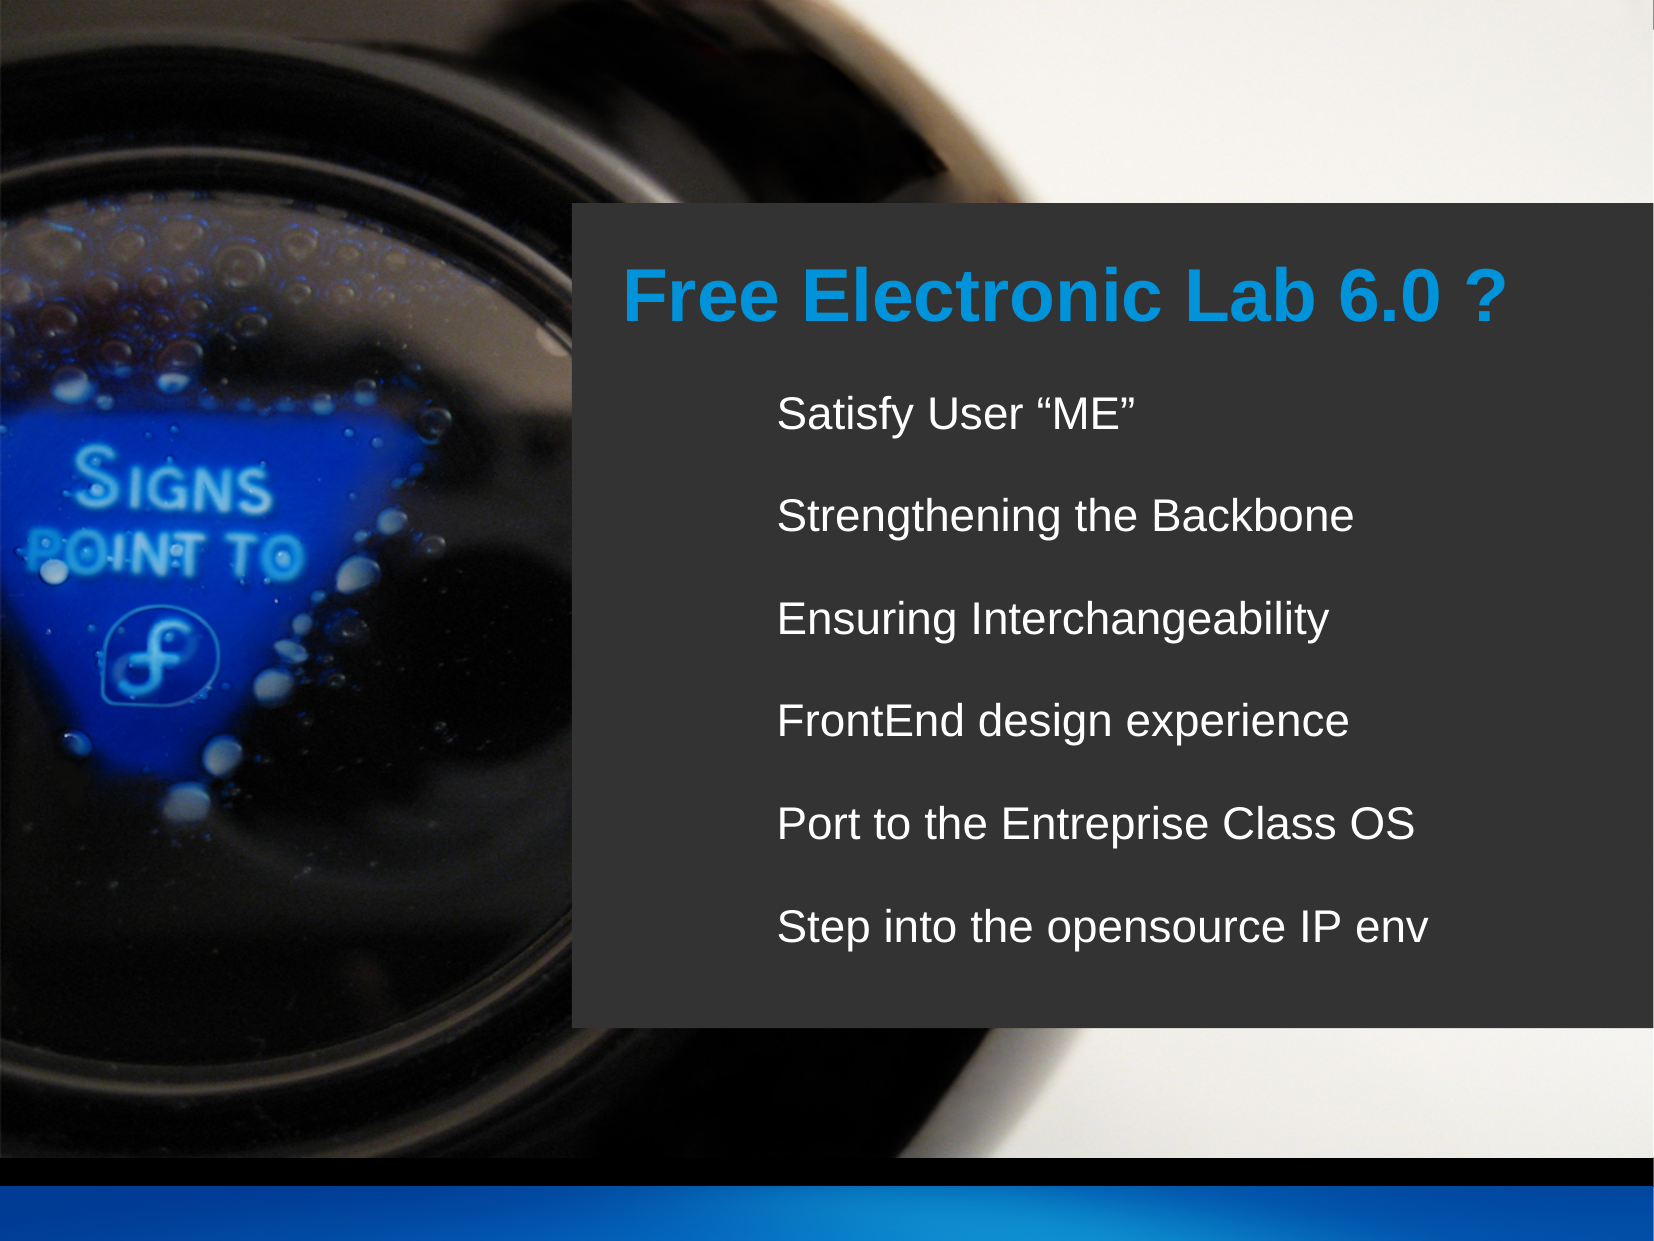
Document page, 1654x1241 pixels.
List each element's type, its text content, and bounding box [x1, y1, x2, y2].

text_box Free Electronic Lab 6.0 ? [607, 246, 1525, 346]
picture [0, 1186, 1654, 1241]
picture [0, 0, 1654, 1158]
text_box [571, 203, 1654, 1029]
text_box Satisfy User “ME” Strengthening the Backbone Ensuring Interchangeability FrontEnd design experience Port to the Entreprise Class OS Step into the opensource IP env [761, 380, 1445, 960]
